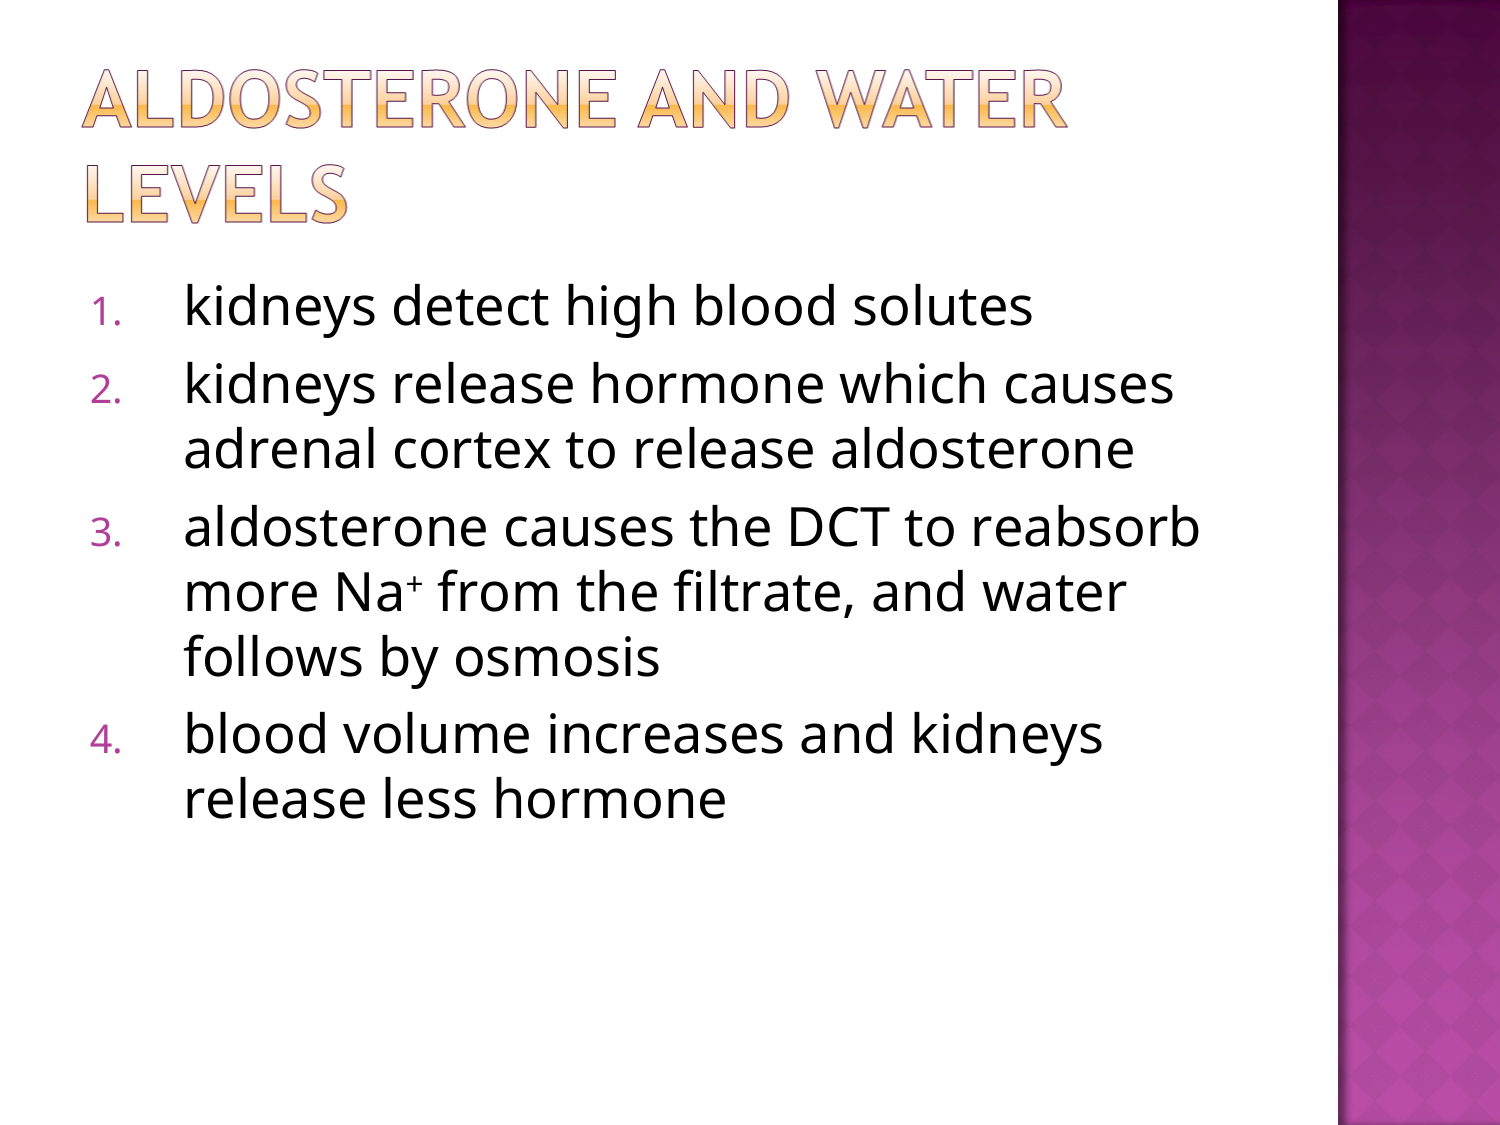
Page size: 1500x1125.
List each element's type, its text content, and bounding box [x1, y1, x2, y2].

list kidneys detect high blood solutes kidneys release hormone which causes adrenal cortex to release aldosterone aldosterone causes the DCT to reabsorb more Na+ from the filtrate, and water follows by osmosis blood volume increases and kidneys release less hormone [75, 263, 1263, 1060]
picture [1337, 0, 1500, 1125]
text_box [34, 27, 1265, 241]
